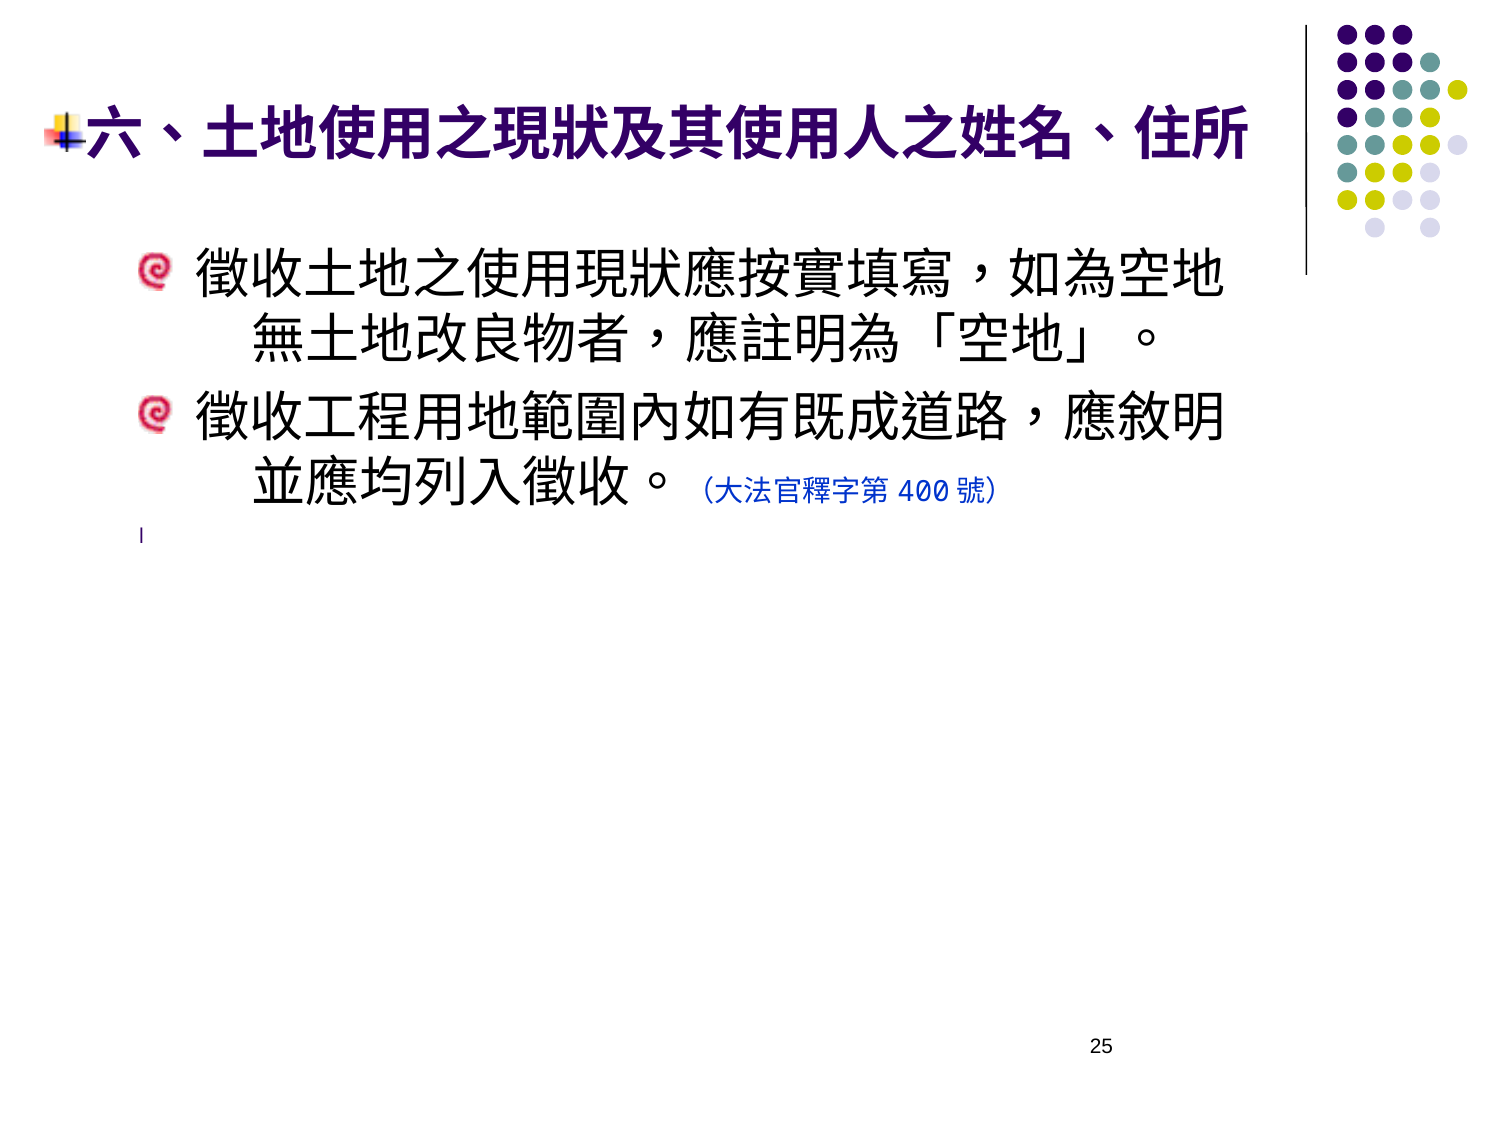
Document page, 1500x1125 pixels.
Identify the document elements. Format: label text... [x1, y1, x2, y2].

title 六、土地使用之現狀及其使用人之姓名、住所 [29, 54, 1301, 174]
text_box [1074, 1025, 1426, 1101]
list 徵收土地之使用現狀應按實填寫，如為空地無土地改良物者，應註明為「空地」。 徵收工程用地範圍內如有既成道路，應敘明並應均列入徵收。（大法官釋字第400號） [123, 231, 1294, 1006]
